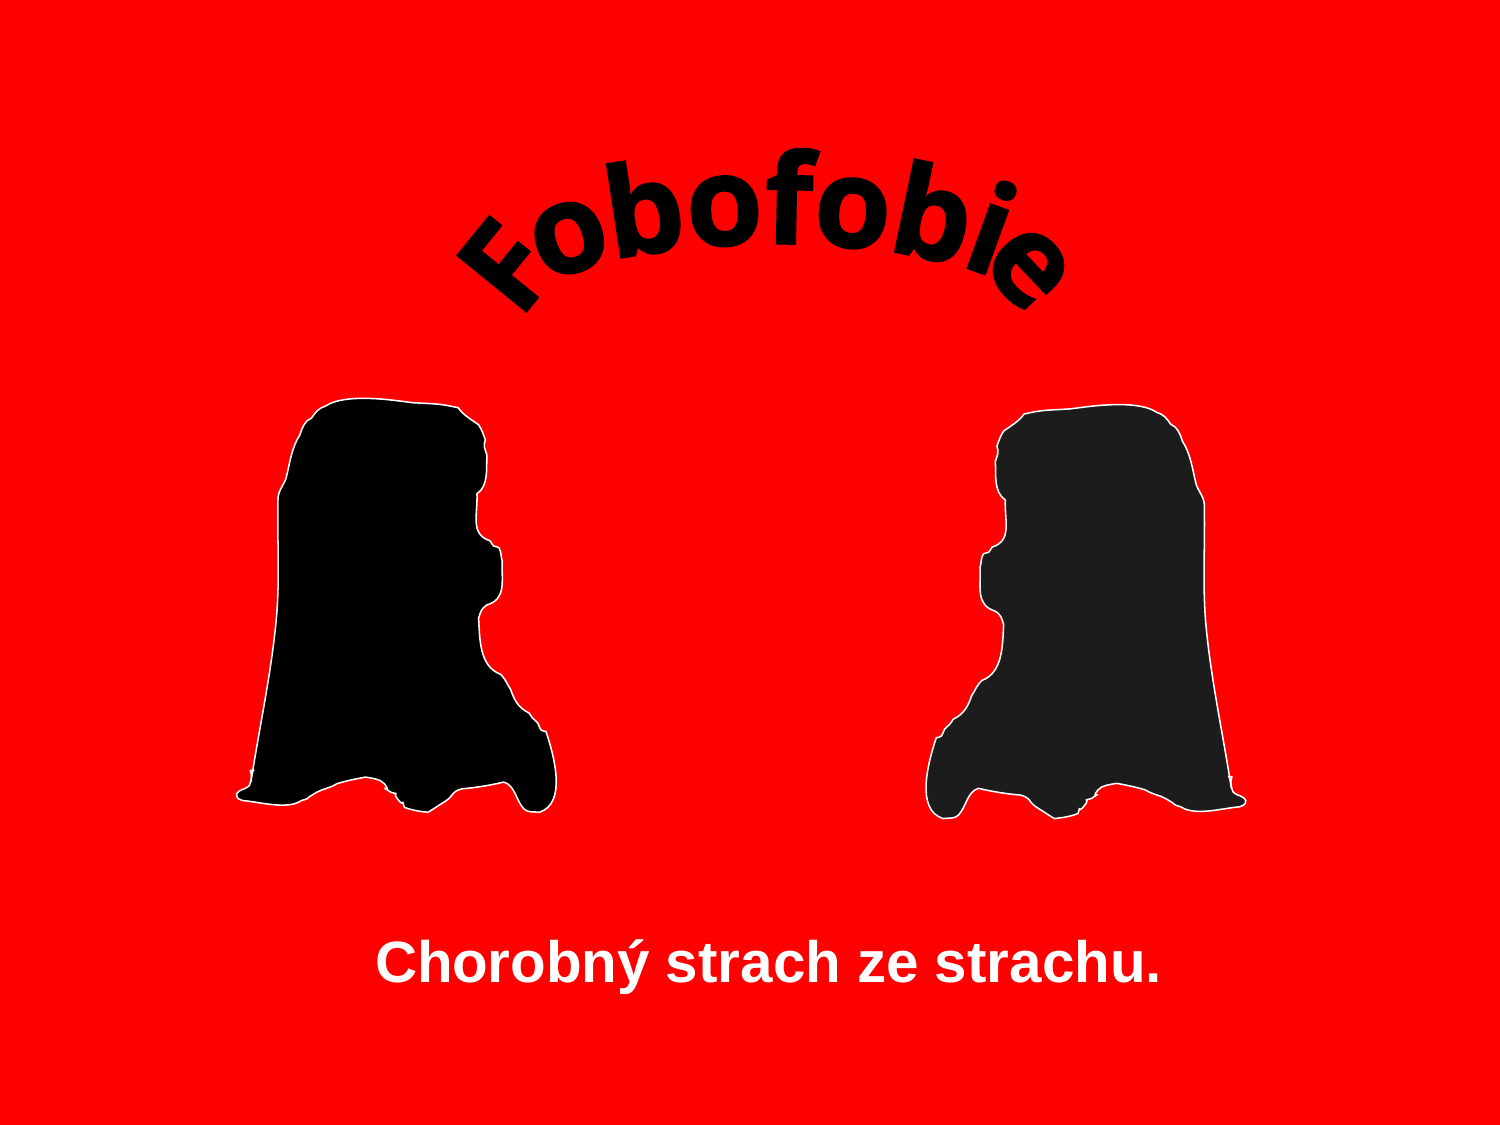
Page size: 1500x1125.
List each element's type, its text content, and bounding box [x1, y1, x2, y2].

text_box Fobofobie [691, 175, 758, 247]
text_box Fobofobie [535, 202, 604, 274]
text_box Chorobný strach ze strachu. [360, 916, 1223, 1003]
text_box [236, 398, 557, 813]
text_box Fobofobie [819, 177, 886, 249]
text_box Fobofobie [894, 158, 966, 262]
text_box Fobofobie [606, 161, 680, 258]
text_box [926, 404, 1246, 819]
text_box Fobofobie [995, 181, 1016, 201]
text_box Fobofobie [457, 215, 539, 312]
text_box Fobofobie [993, 233, 1064, 310]
text_box Fobofobie [767, 148, 820, 245]
text_box Fobofobie [967, 204, 1009, 275]
